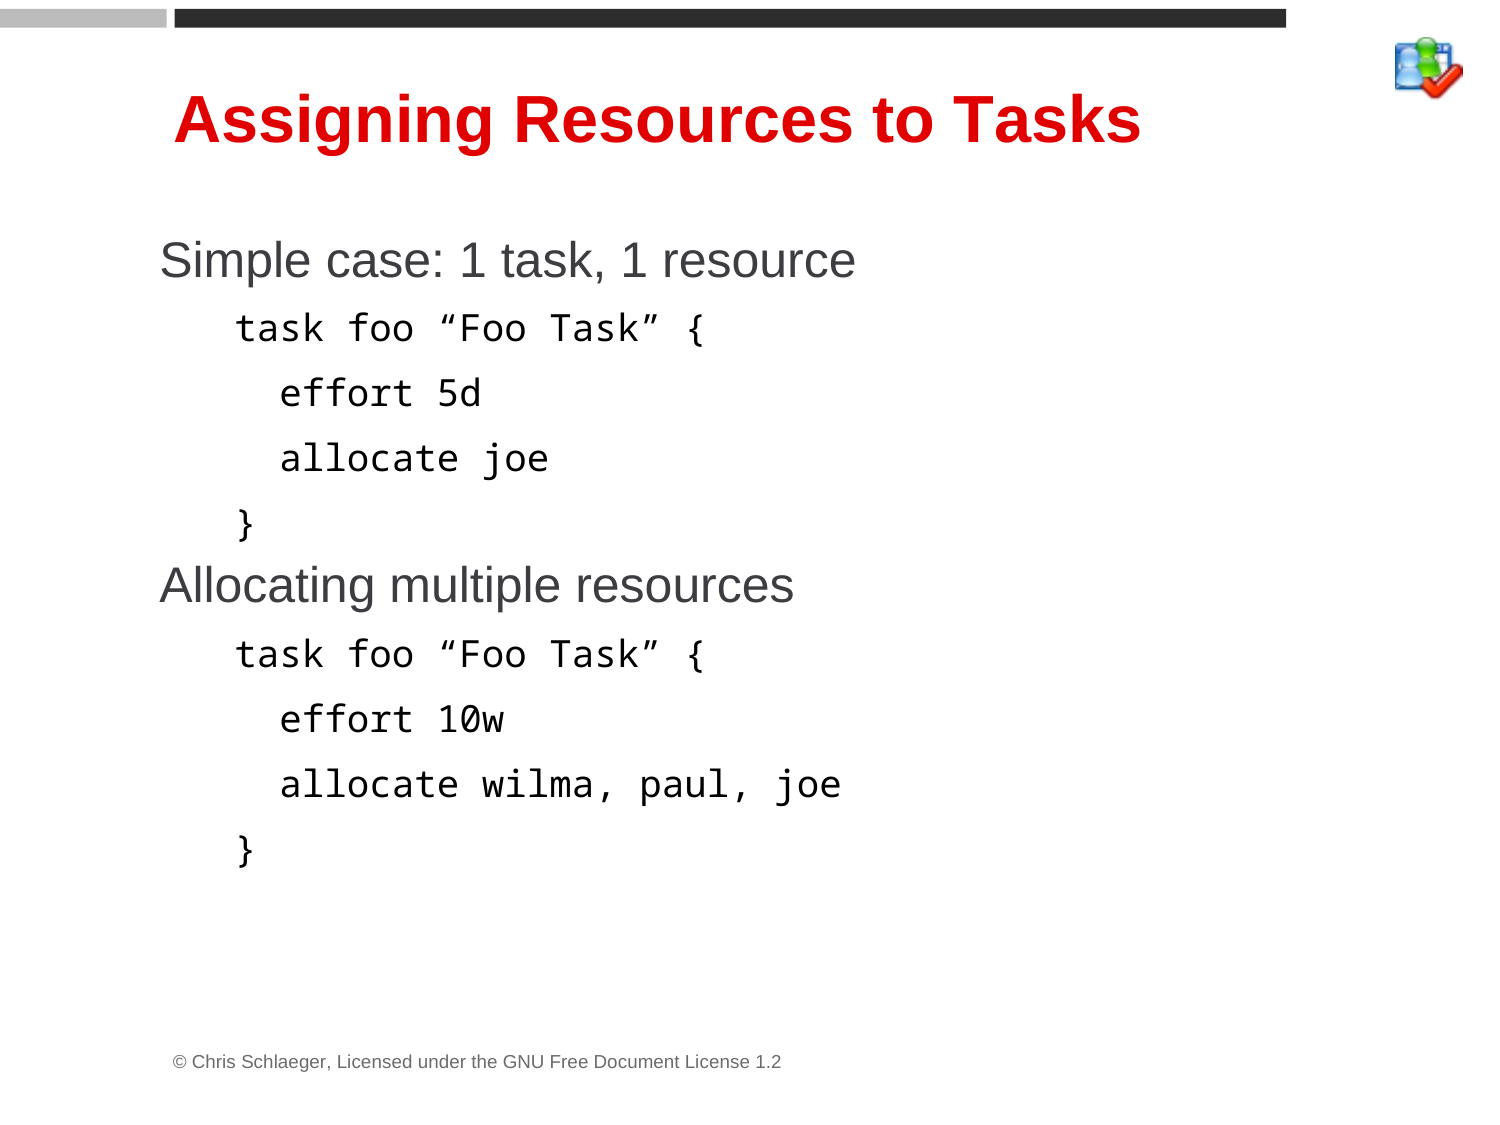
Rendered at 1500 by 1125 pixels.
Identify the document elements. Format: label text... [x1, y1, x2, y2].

title Assigning Resources to Tasks [173, 41, 1395, 205]
picture [1395, 37, 1463, 105]
list Simple case: 1 task, 1 resource task foo “Foo Task” { effort 5d allocate joe } Allocating multiple resources task foo “Foo Task” { effort 10w allocate wilma, paul, joe } [159, 234, 1395, 947]
